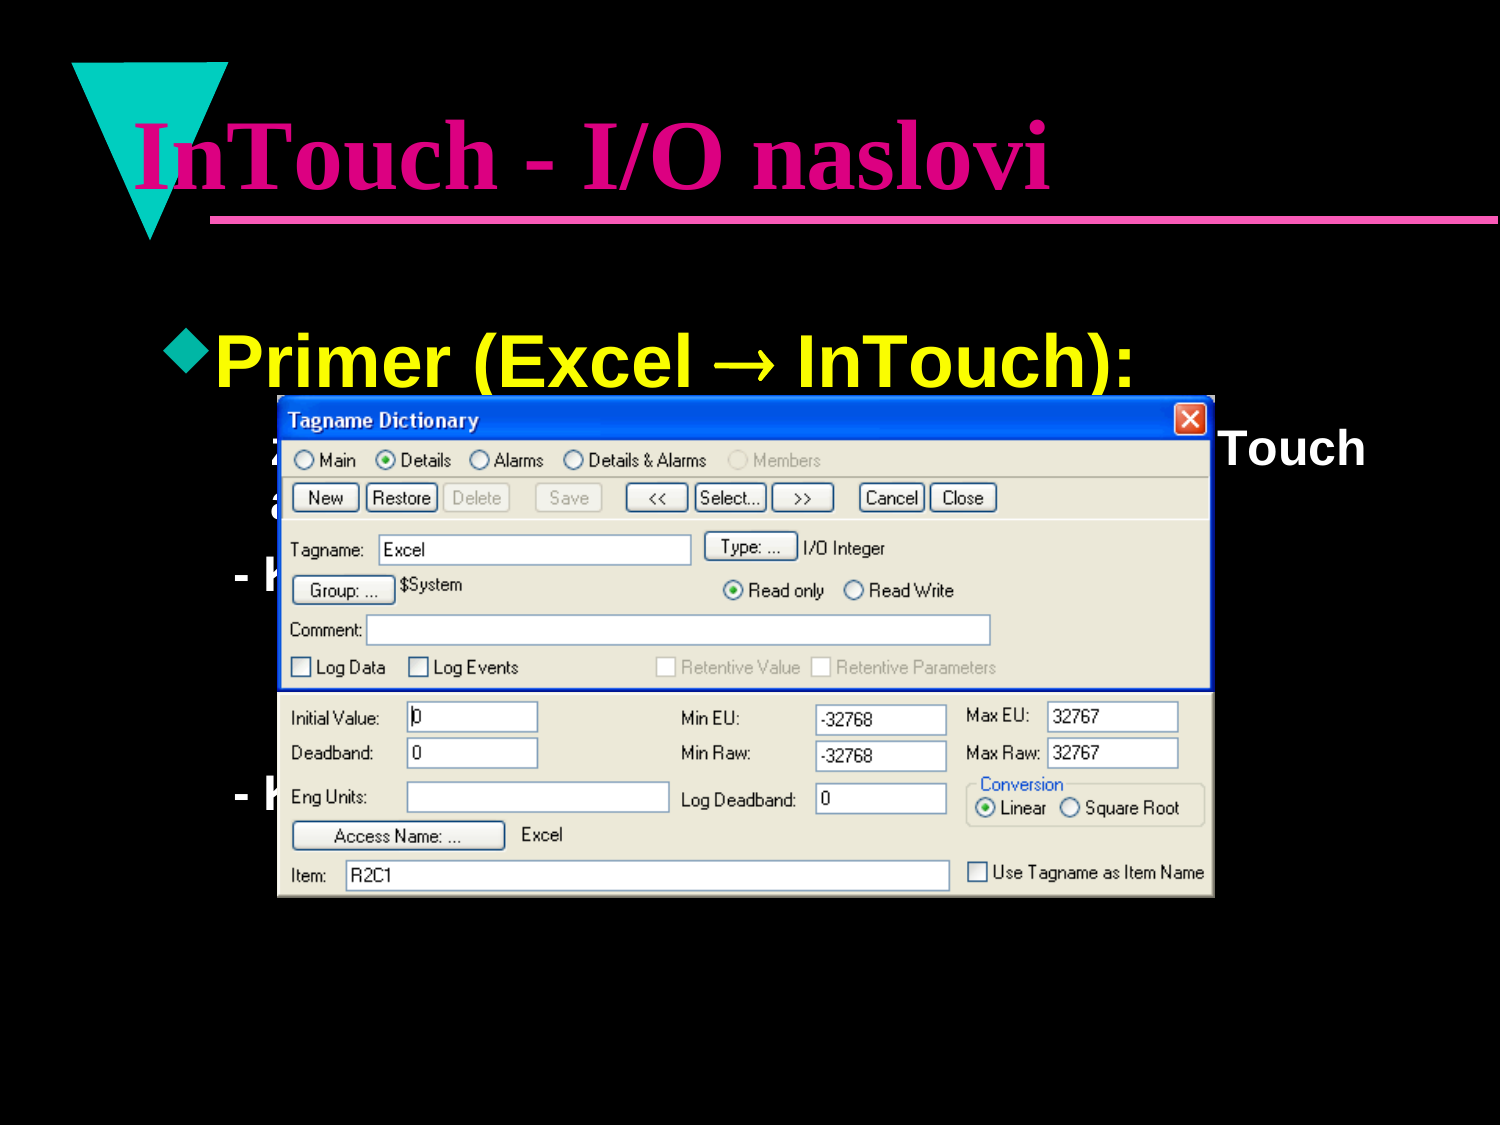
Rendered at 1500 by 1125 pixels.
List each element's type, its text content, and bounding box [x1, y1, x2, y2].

picture [277, 395, 1215, 898]
list Primer (Excel  InTouch): za dostop do podatkov v Excel-u, je v InTouch aplikaciji potrebno: - Kreirati Access Name: Application Name: EXCEL Topic Name: Zvezek1.xls - Kreirati I/O spremenljivko: Item: R2C1 [143, 314, 1476, 990]
title InTouch - I/O naslovi [117, 63, 1500, 251]
